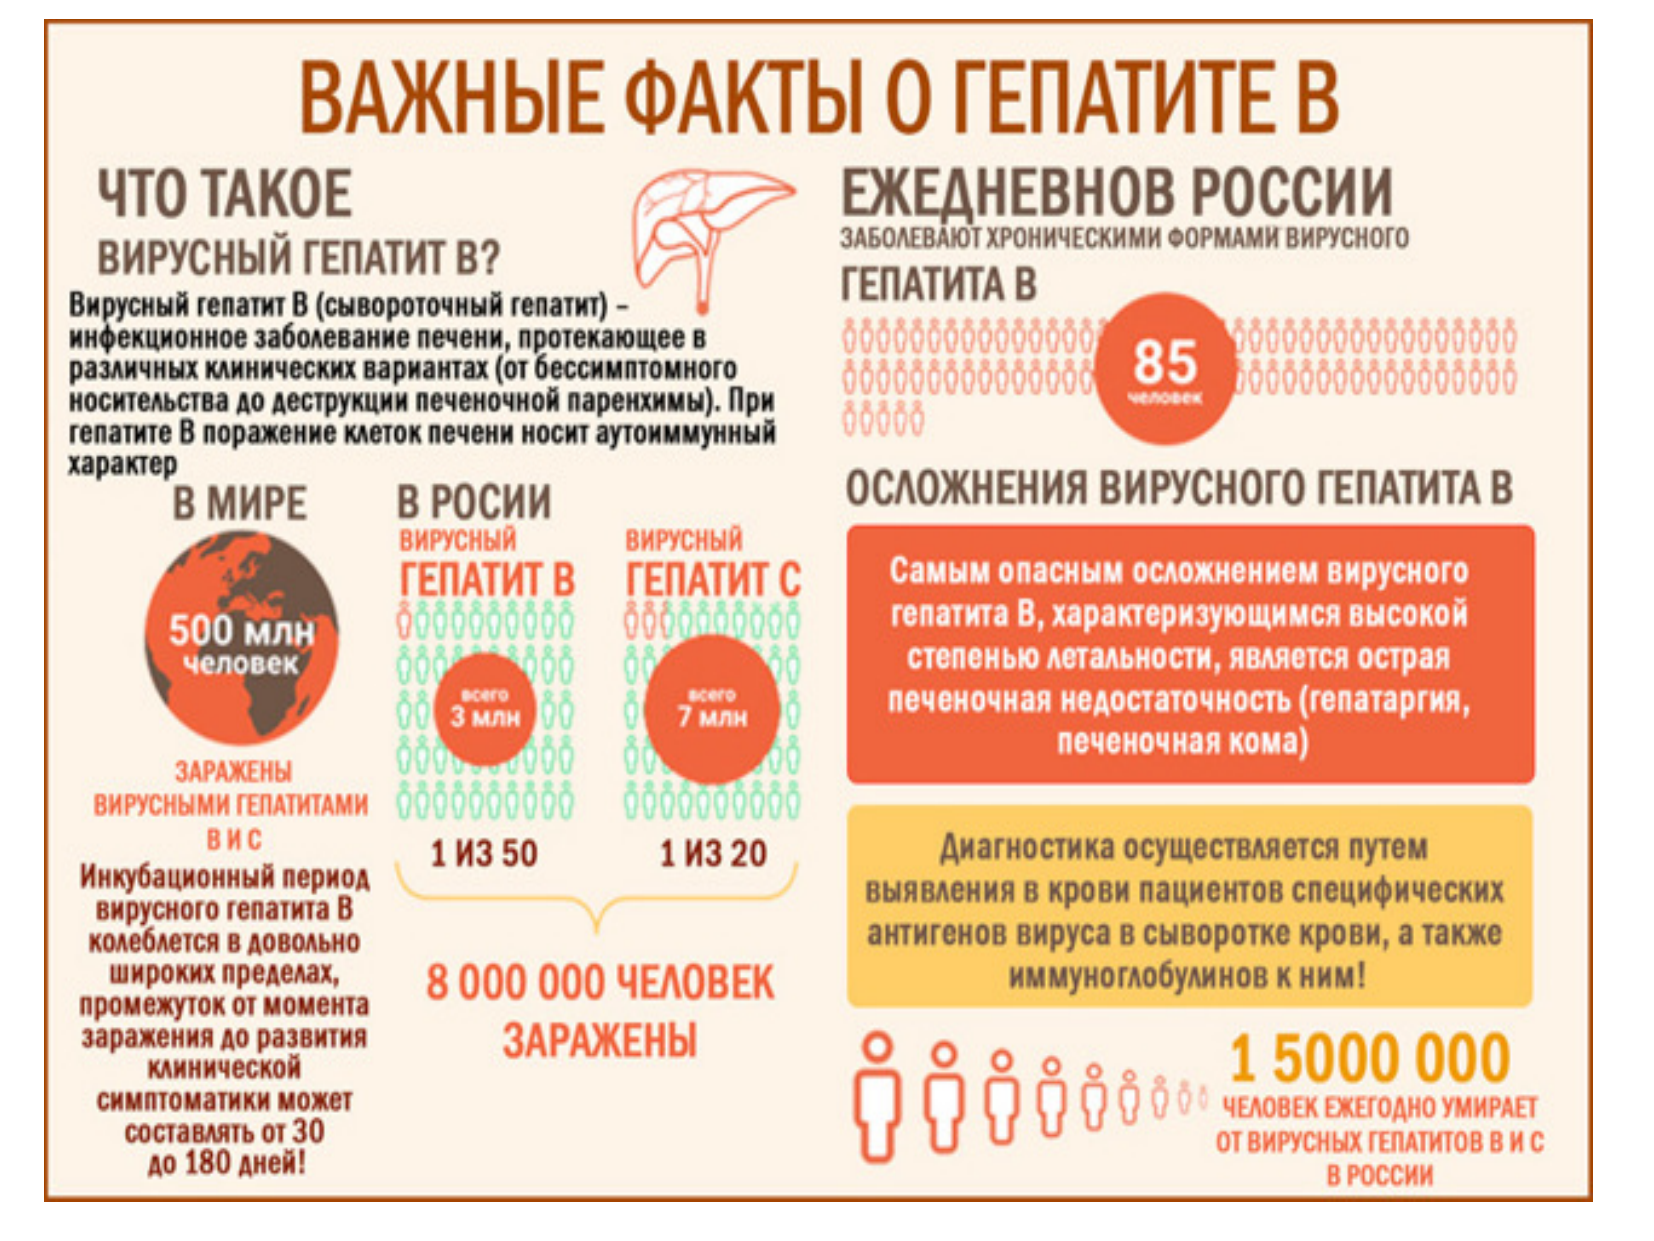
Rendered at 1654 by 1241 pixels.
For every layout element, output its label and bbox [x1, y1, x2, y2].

picture [44, 19, 1593, 1202]
